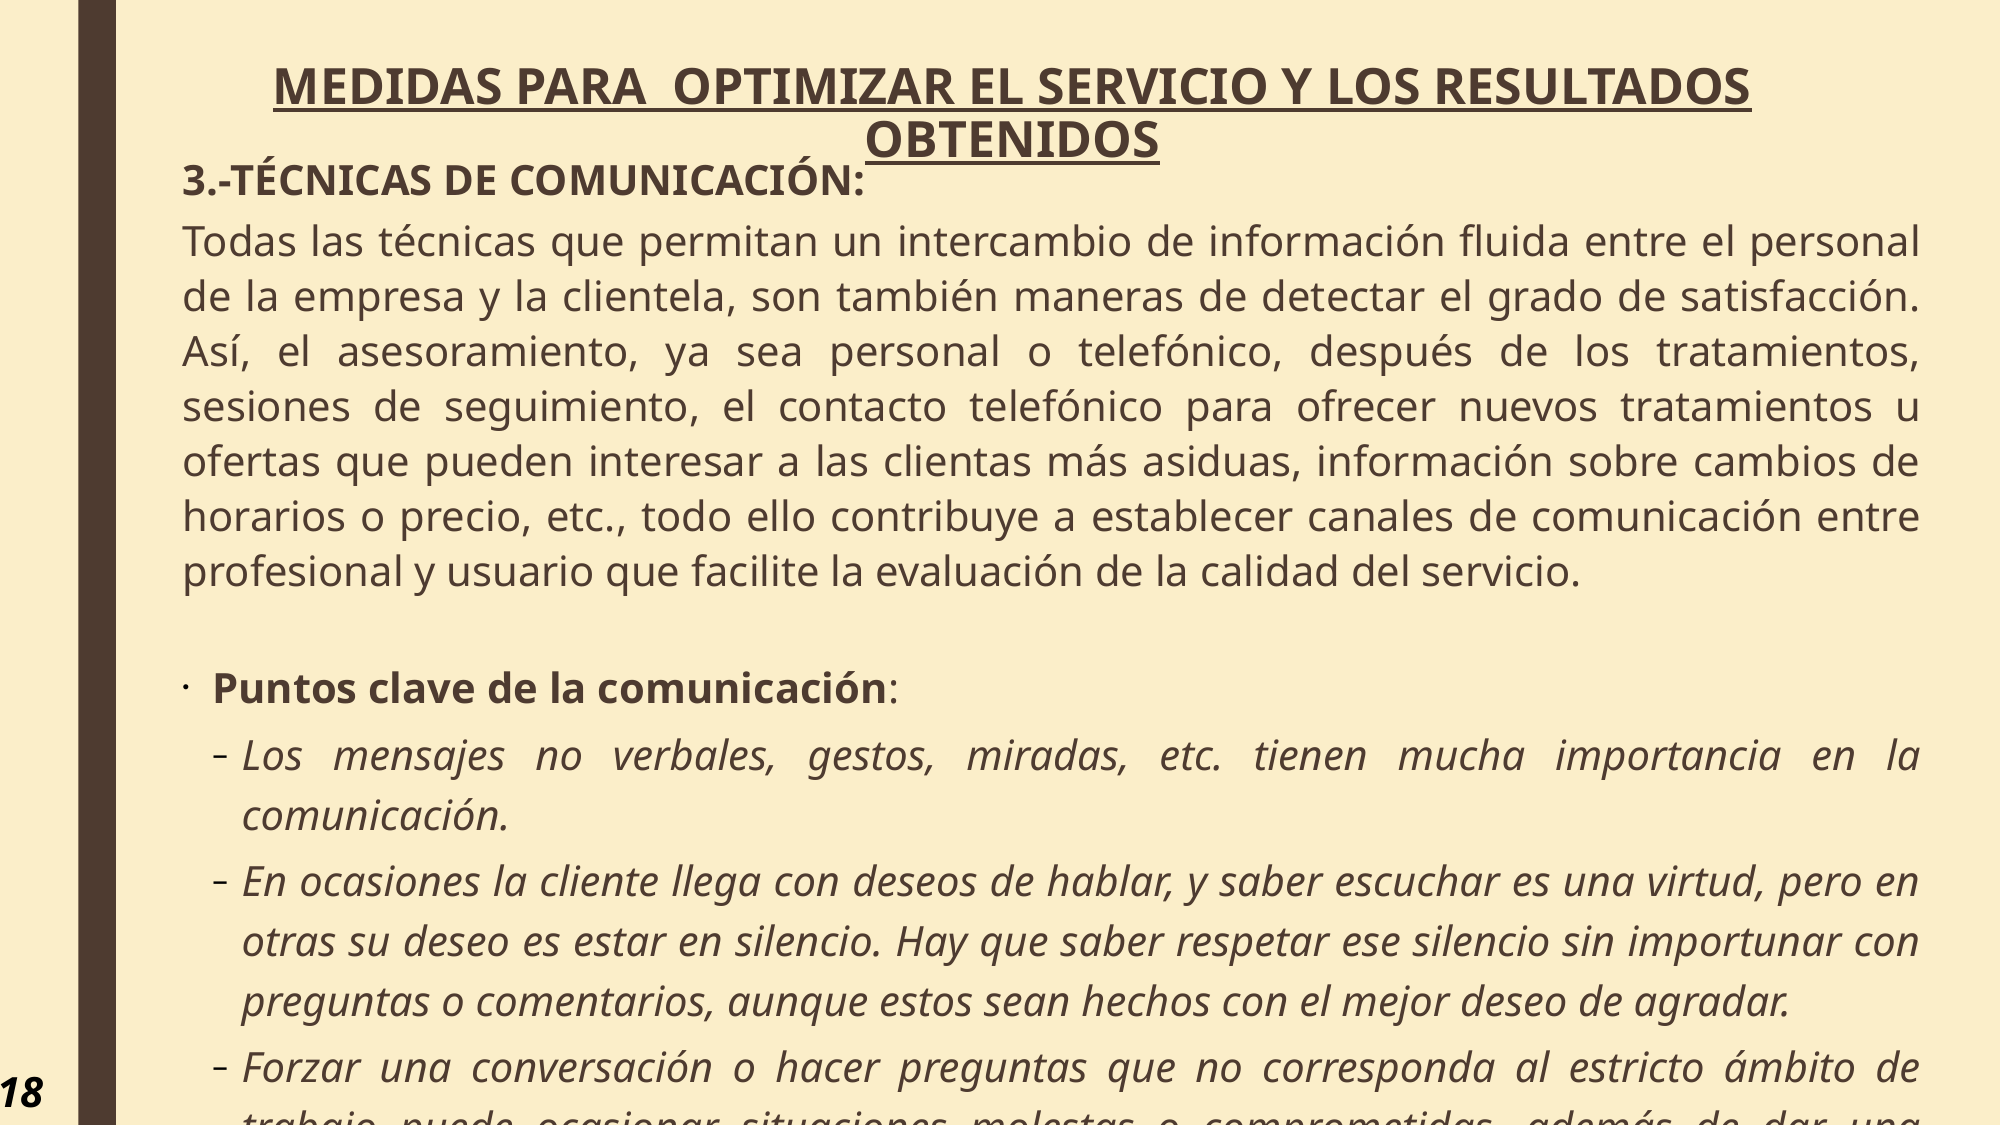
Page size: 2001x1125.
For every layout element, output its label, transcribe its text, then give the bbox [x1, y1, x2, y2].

slide_number 18 [0, 1058, 77, 1125]
title MEDIDAS PARA OPTIMIZAR EL SERVICIO Y LOS RESULTADOS OBTENIDOS [225, 54, 1800, 105]
list 3.-TÉCNICAS DE COMUNICACIÓN: Todas las técnicas que permitan un intercambio de información fluida entre el personal de la empresa y la clientela, son también maneras de detectar el grado de satisfacción. Así, el asesoramiento, ya sea personal o telefónico, después de los tratamientos, sesiones de seguimiento, el contacto telefónico para ofrecer nuevos tratamientos u ofertas que pueden interesar a las clientas más asiduas, información sobre cambios de horarios o precio, etc., todo ello contribuye a establecer canales de comunicación entre profesional y usuario que facilite la evaluación de la calidad del servicio. Puntos clave de la comunicación: Los mensajes no verbales, gestos, miradas, etc. tienen mucha importancia en la comunicación. En ocasiones la cliente llega con deseos de hablar, y saber escuchar es una virtud, pero en otras su deseo es estar en silencio. Hay que saber respetar ese silencio sin importunar con preguntas o comentarios, aunque estos sean hechos con el mejor deseo de agradar. Forzar una conversación o hacer preguntas que no corresponda al estricto ámbito de trabajo puede ocasionar situaciones molestas o comprometidas, además de dar una imagen poco Profesional. Si se observa un cambio de actitud en una clienta/e habitual se debe averiguar si el motivo esté relacionado con nuestro trabajo. Si la cliente cuenta sus problemas no hay que interrumpir o hablar de los propios, es muy importante escucharla con todo respeto y no emitir opinión sobre lo que nos comente. Es importante mantener una actitud activa en la conversación, esto se demuestra por ejemplo preguntando en algún momento de la explicación sobre ciertos detalles referidos por nuestro interlocutor. [167, 141, 1937, 1071]
